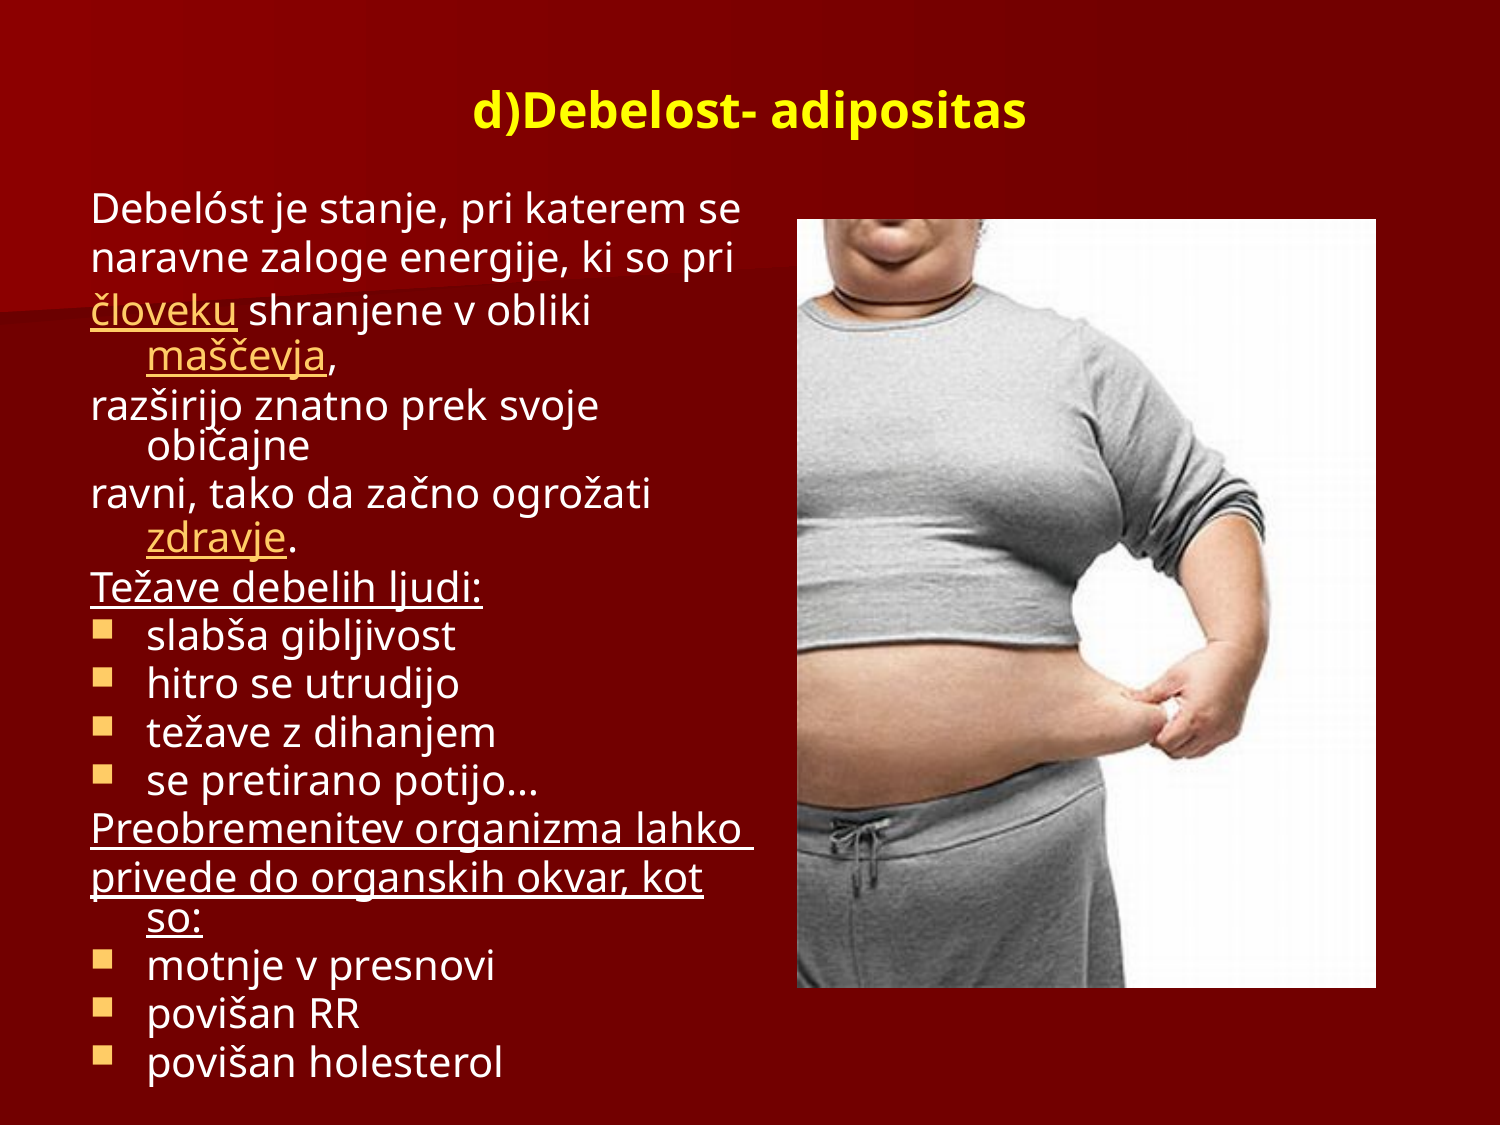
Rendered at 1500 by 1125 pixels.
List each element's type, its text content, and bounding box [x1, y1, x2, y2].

picture [797, 219, 1376, 988]
title d)Debelost- adipositas [75, 45, 1425, 233]
list Debelóst je stanje, pri katerem se naravne zaloge energije, ki so pri človeku shranjene v obliki maščevja, razširijo znatno prek svoje običajne ravni, tako da začno ogrožati zdravje. Težave debelih ljudi: slabša gibljivost hitro se utrudijo težave z dihanjem se pretirano potijo… Preobremenitev organizma lahko privede do organskih okvar, kot so: motnje v presnovi povišan RR povišan holesterol [75, 184, 786, 1000]
